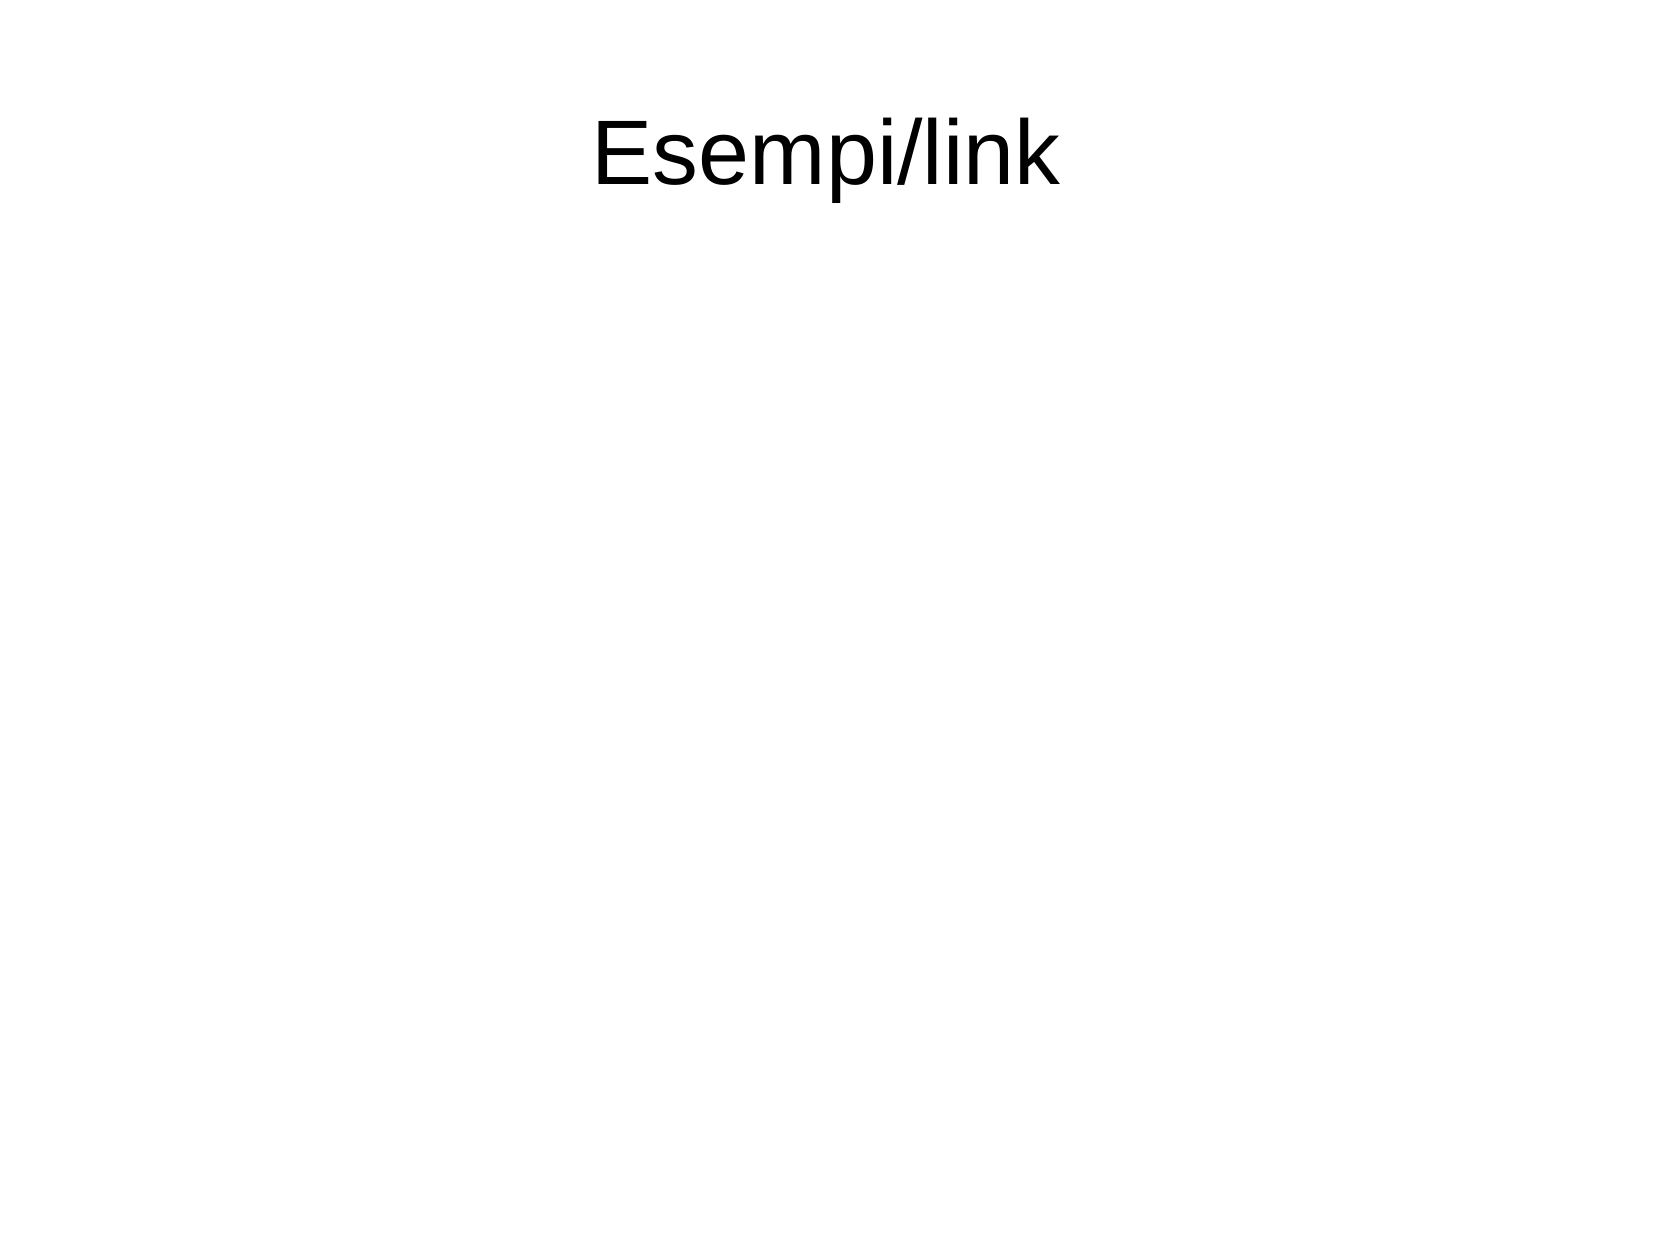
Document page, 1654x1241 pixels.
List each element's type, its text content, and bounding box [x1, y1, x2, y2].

title Esempi/link [82, 49, 1571, 257]
